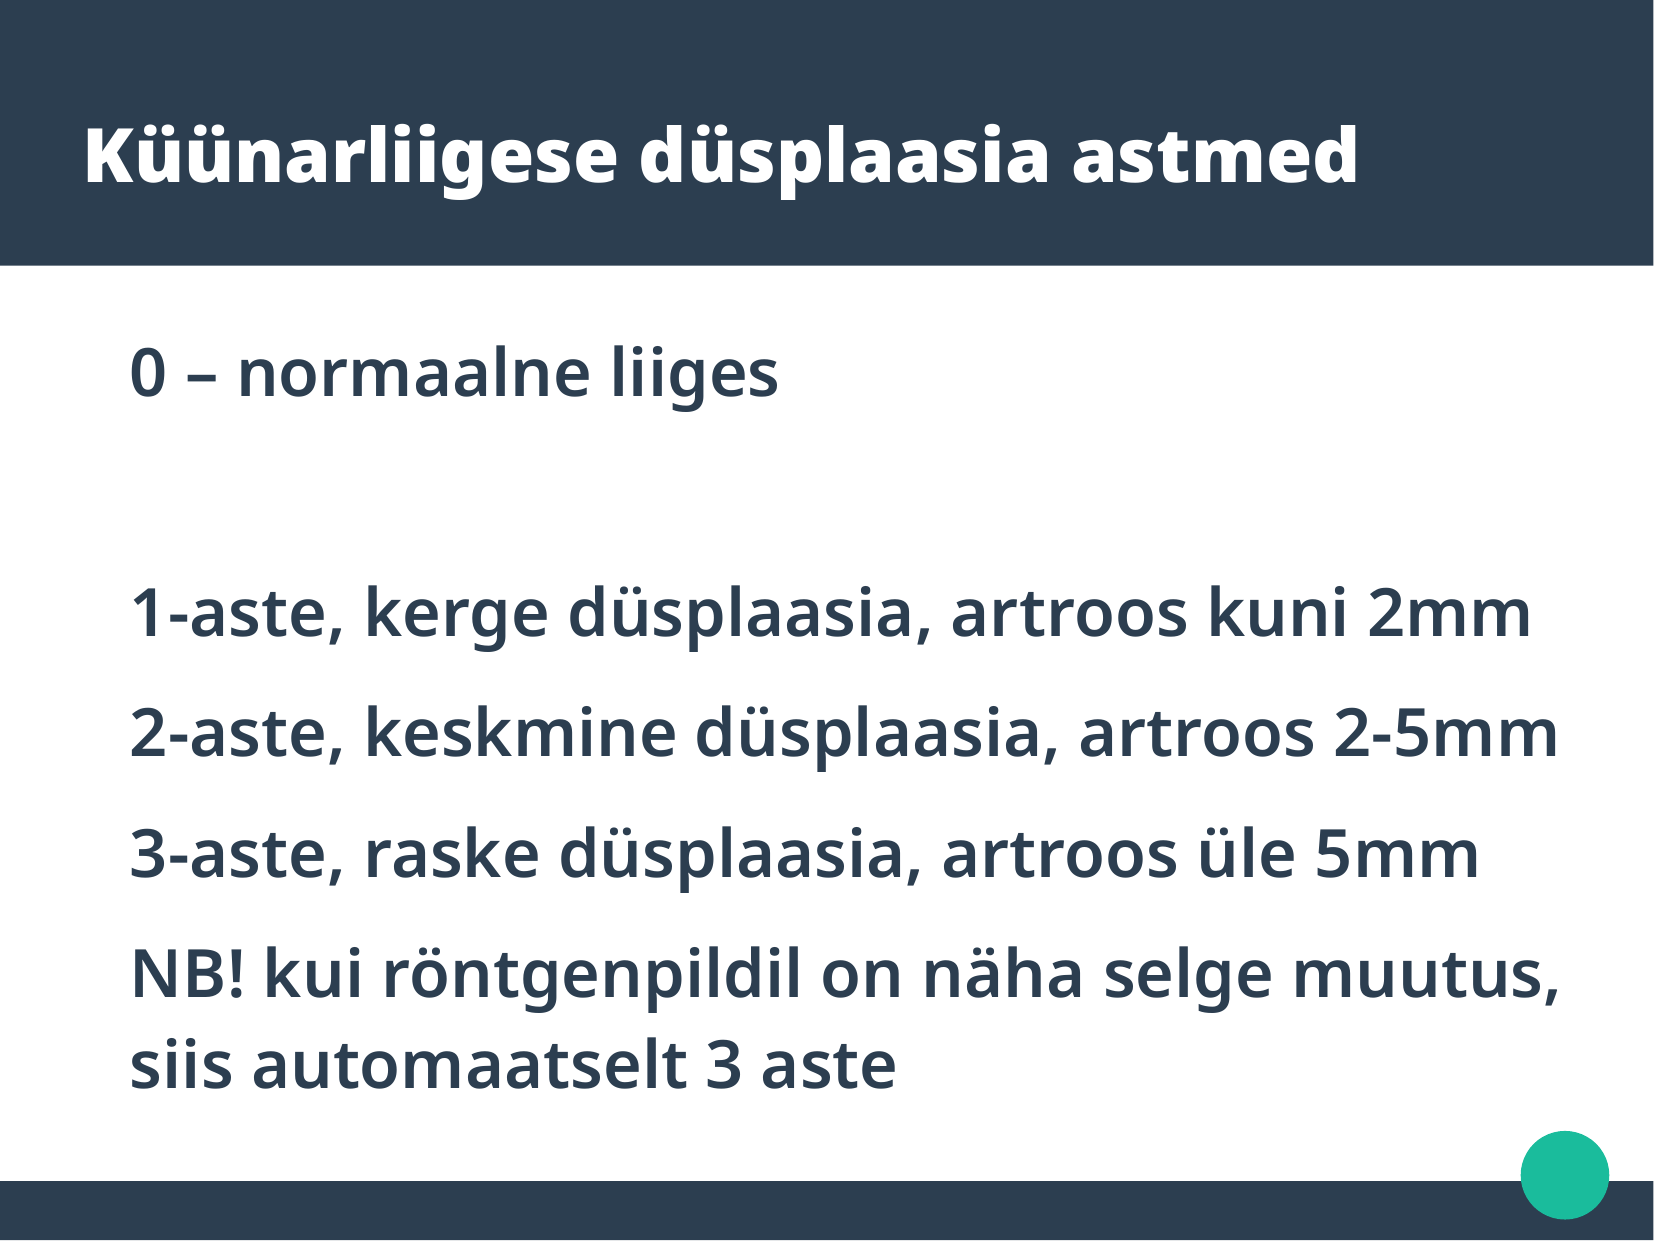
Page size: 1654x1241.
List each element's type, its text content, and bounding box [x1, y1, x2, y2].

list 0 – normaalne liiges 1-aste, kerge düsplaasia, artroos kuni 2mm 2-aste, keskmine düsplaasia, artroos 2-5mm 3-aste, raske düsplaasia, artroos üle 5mm NB! kui röntgenpildil on näha selge muutus, siis automaatselt 3 aste [59, 324, 1595, 1152]
title Küünarliigese düsplaasia astmed [82, 49, 1571, 257]
